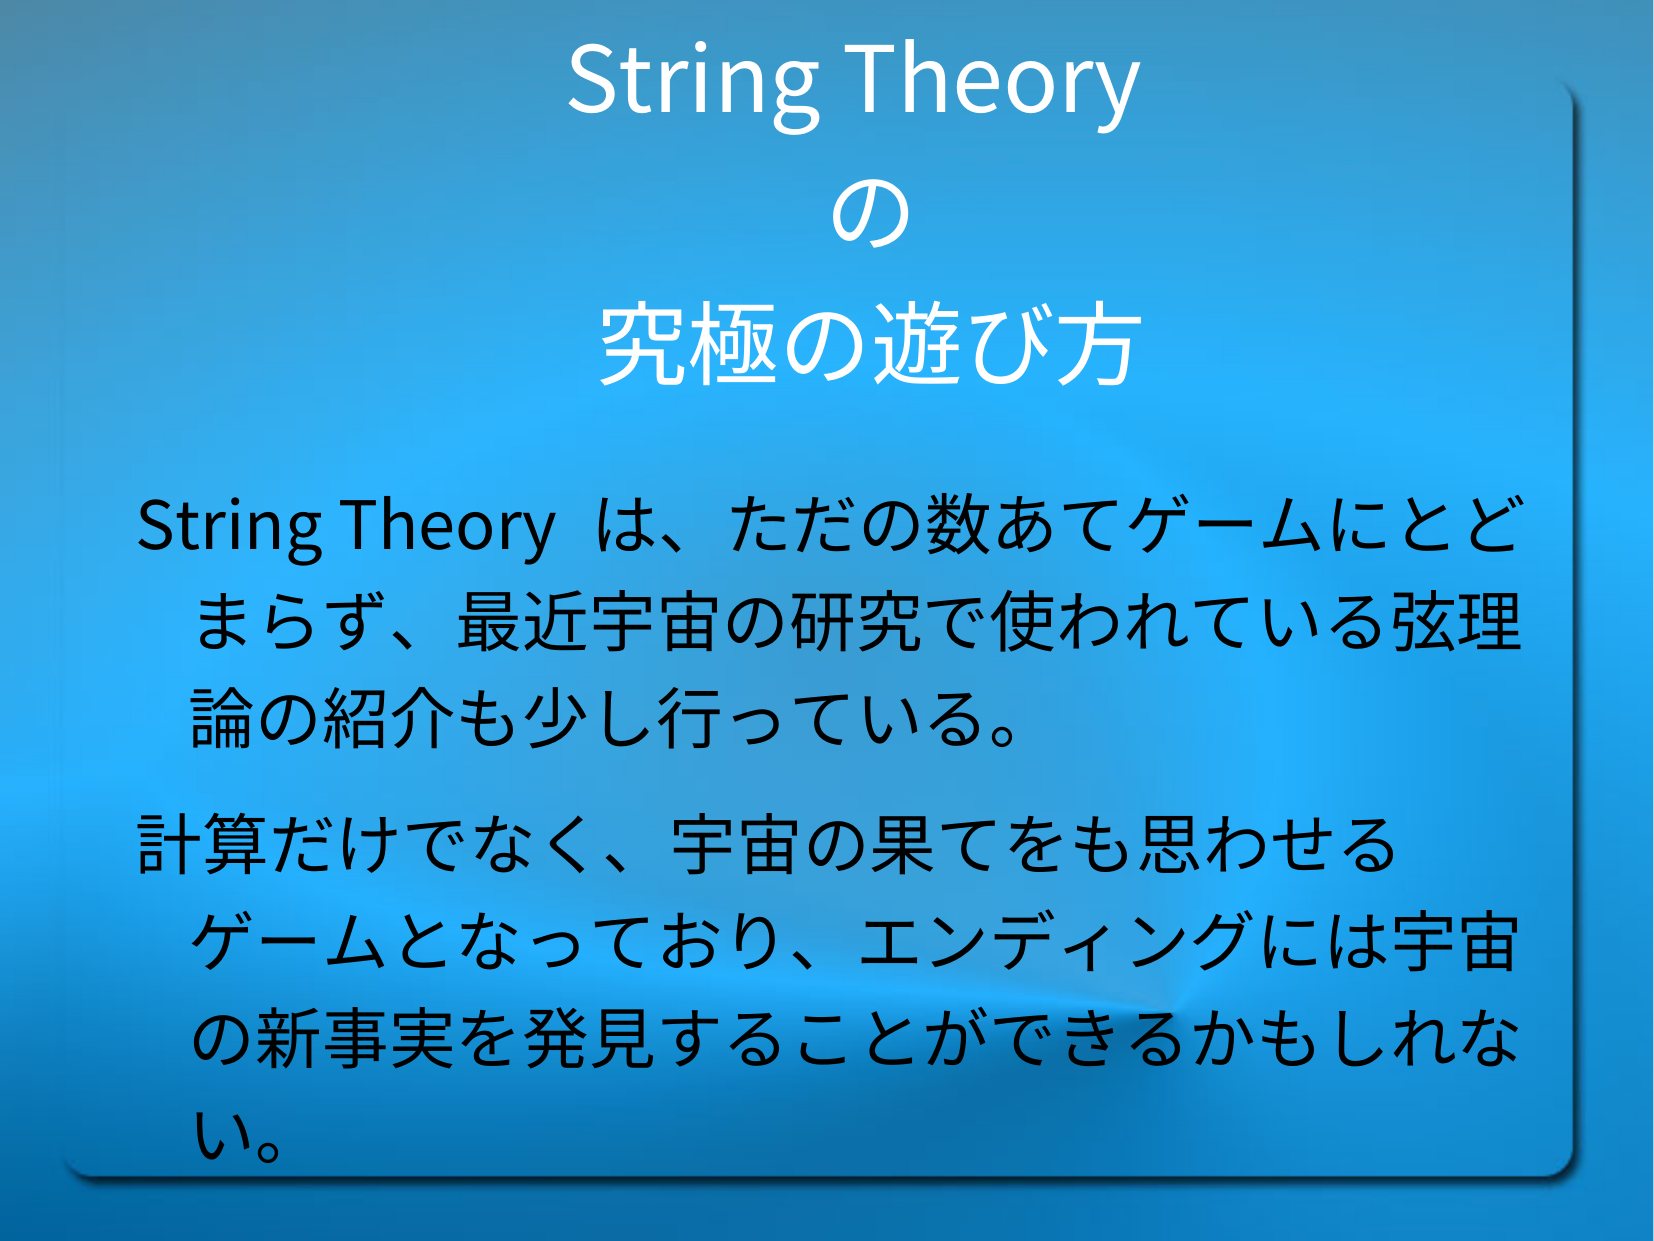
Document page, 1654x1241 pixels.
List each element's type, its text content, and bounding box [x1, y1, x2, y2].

list String Theory は、ただの数あてゲームにとどまらず、最近宇宙の研究で使われている弦理論の紹介も少し行っている。 計算だけでなく、宇宙の果てをも思わせるゲームとなっており、エンディングには宇宙の新事実を発見することができるかもしれない。 [118, 472, 1534, 1127]
picture [0, 0, 1654, 1241]
title String Theory の 究極の遊び方 [147, 88, 1560, 456]
